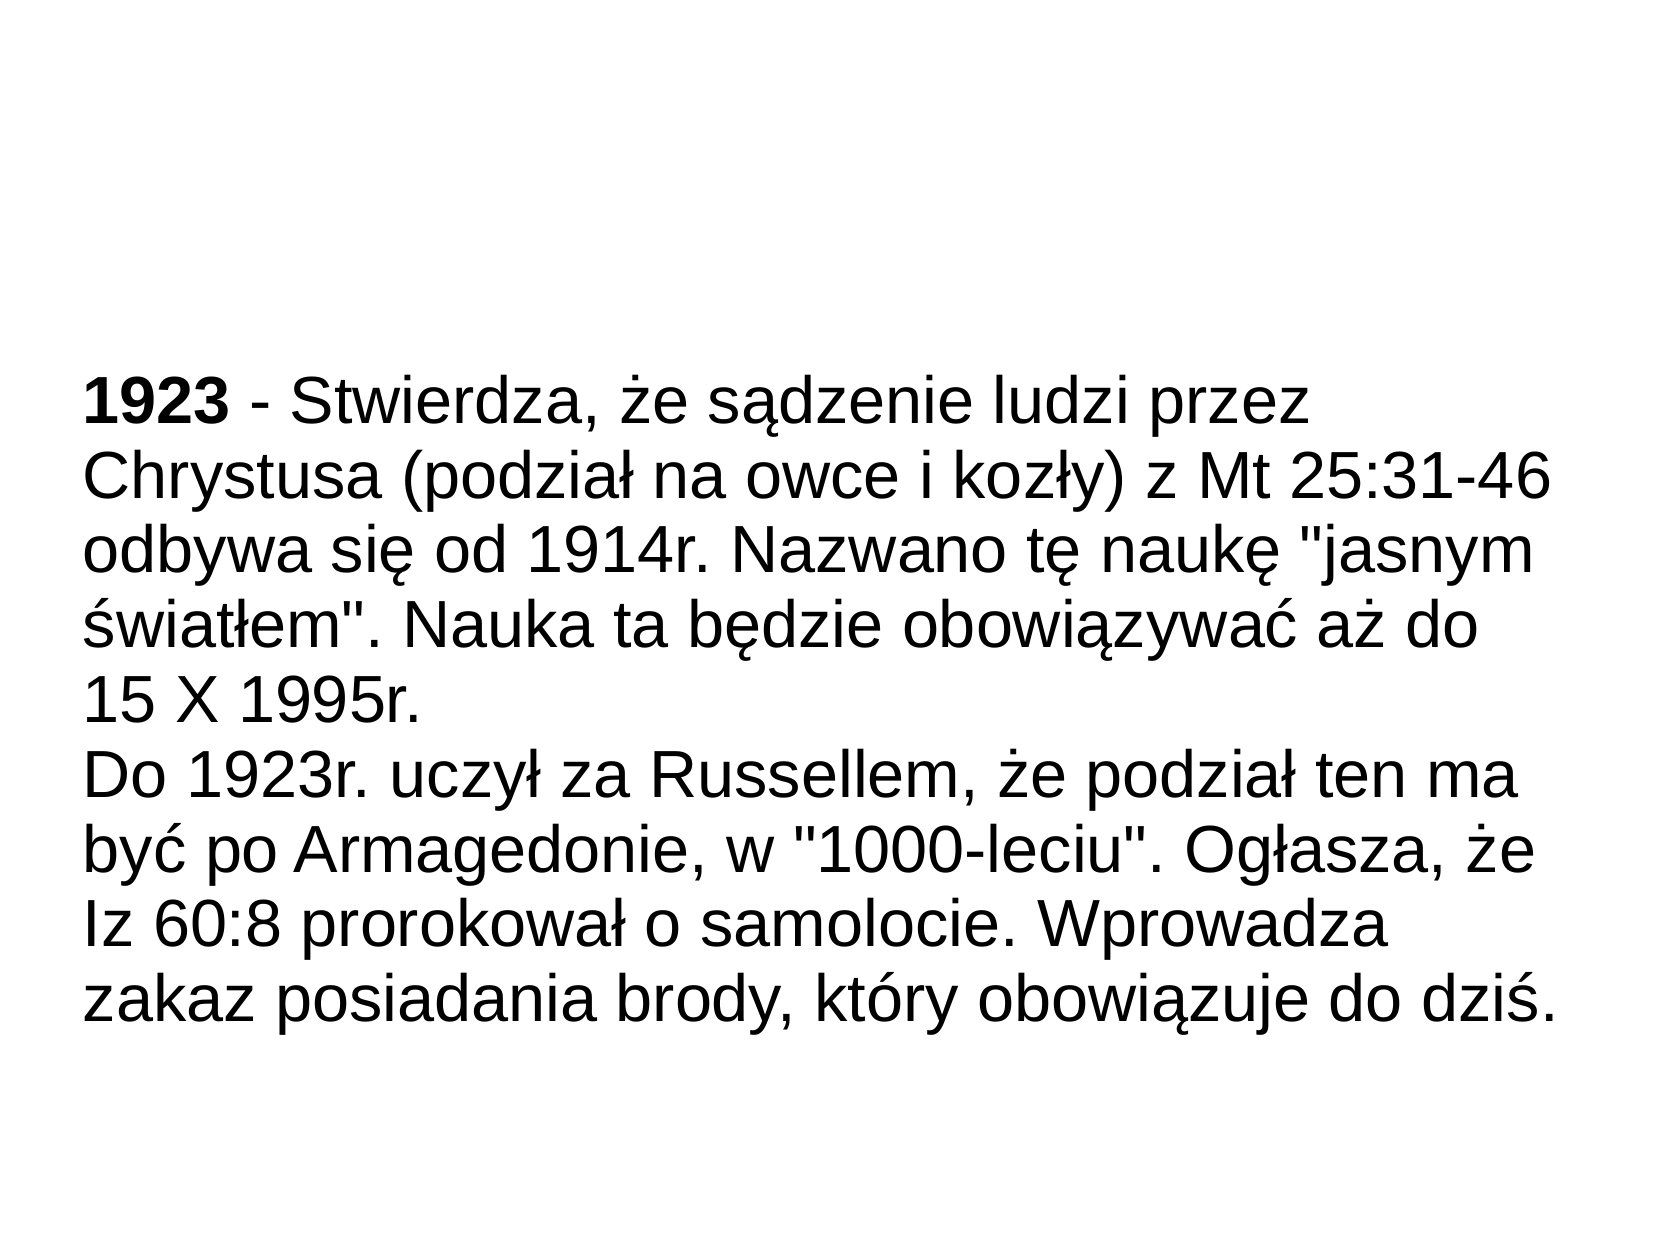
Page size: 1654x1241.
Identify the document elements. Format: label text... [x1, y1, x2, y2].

subtitle 1923 - Stwierdza, że sądzenie ludzi przez Chrystusa (podział na owce i kozły) z Mt 25:31-46 odbywa się od 1914r. Nazwano tę naukę "jasnym światłem". Nauka ta będzie obowiązywać aż do 15 X 1995r. Do 1923r. uczył za Russellem, że podział ten ma być po Armagedonie, w "1000-leciu". Ogłasza, że Iz 60:8 prorokował o samolocie. Wprowadza zakaz posiadania brody, który obowiązuje do dziś. [82, 297, 1571, 1102]
